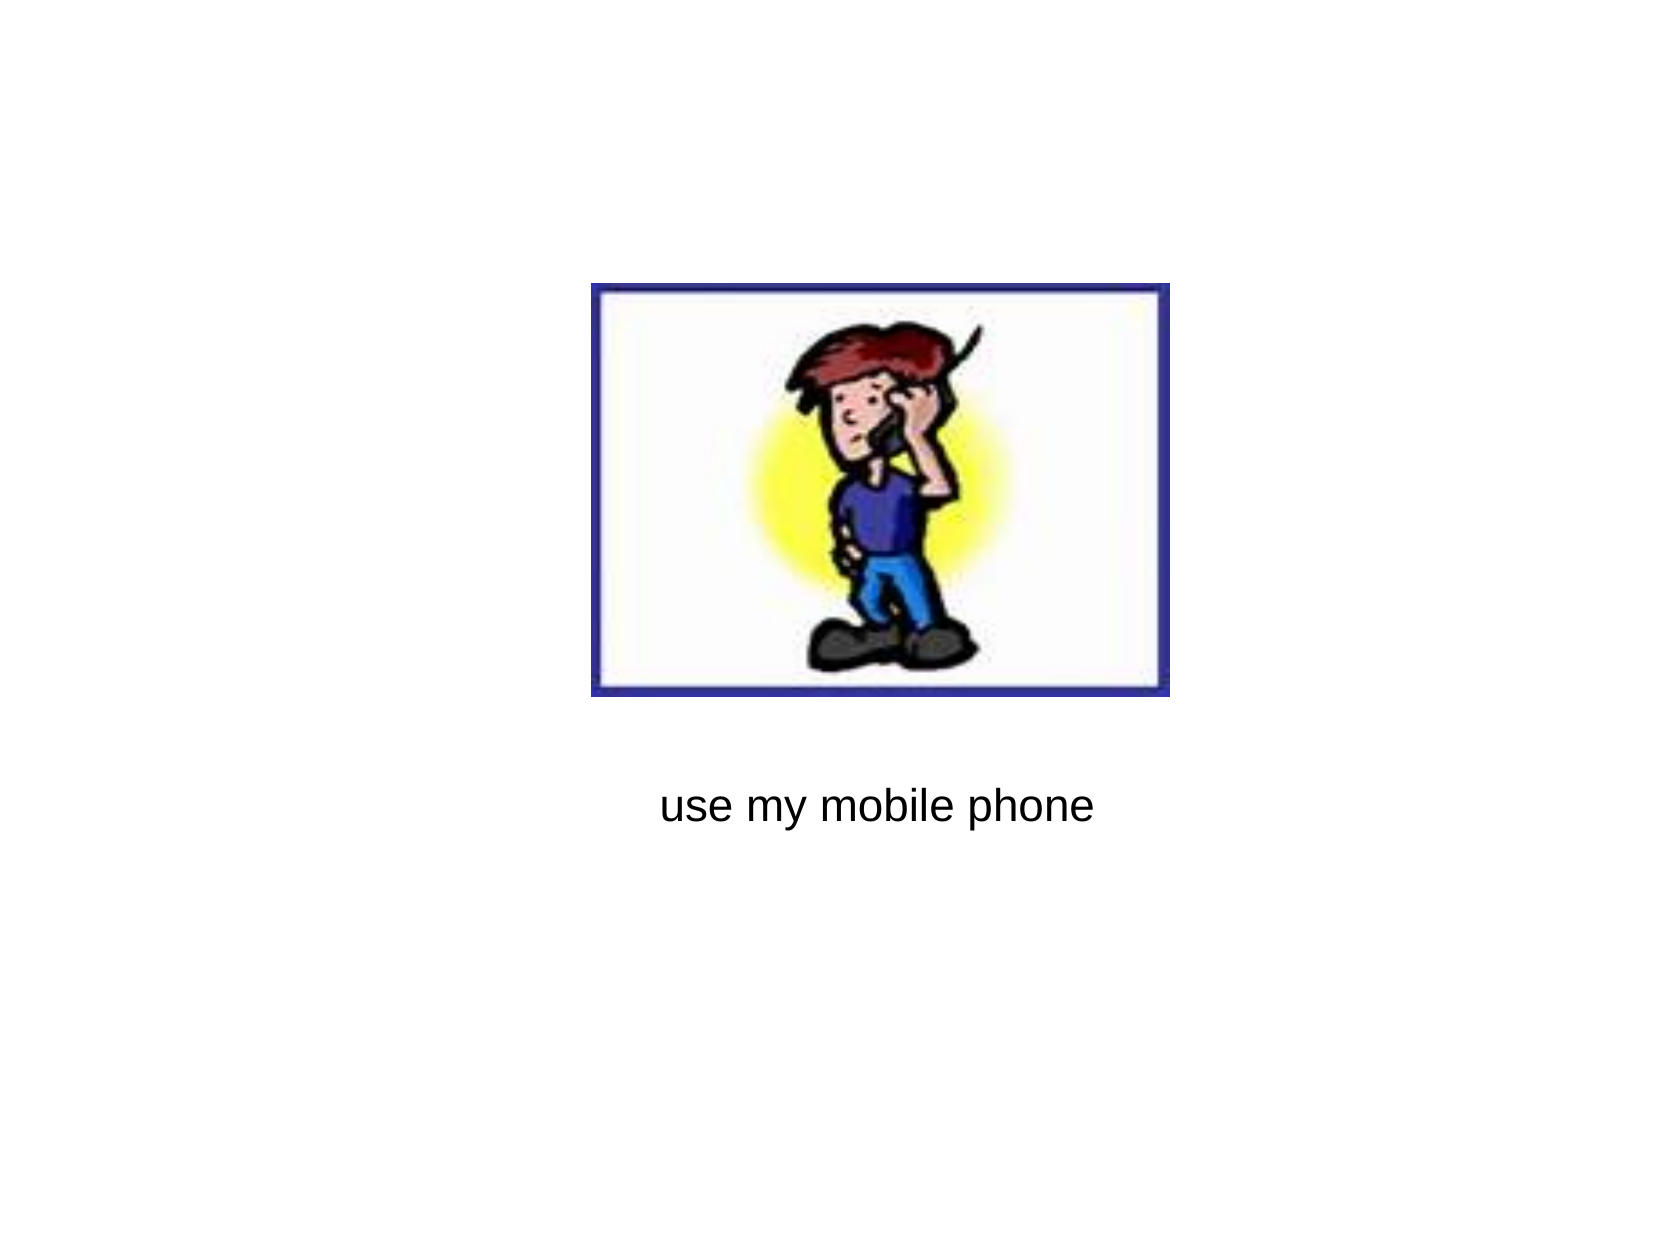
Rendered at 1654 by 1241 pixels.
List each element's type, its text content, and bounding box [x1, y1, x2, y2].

picture [591, 283, 1170, 697]
text_box use my mobile phone [644, 772, 1110, 839]
